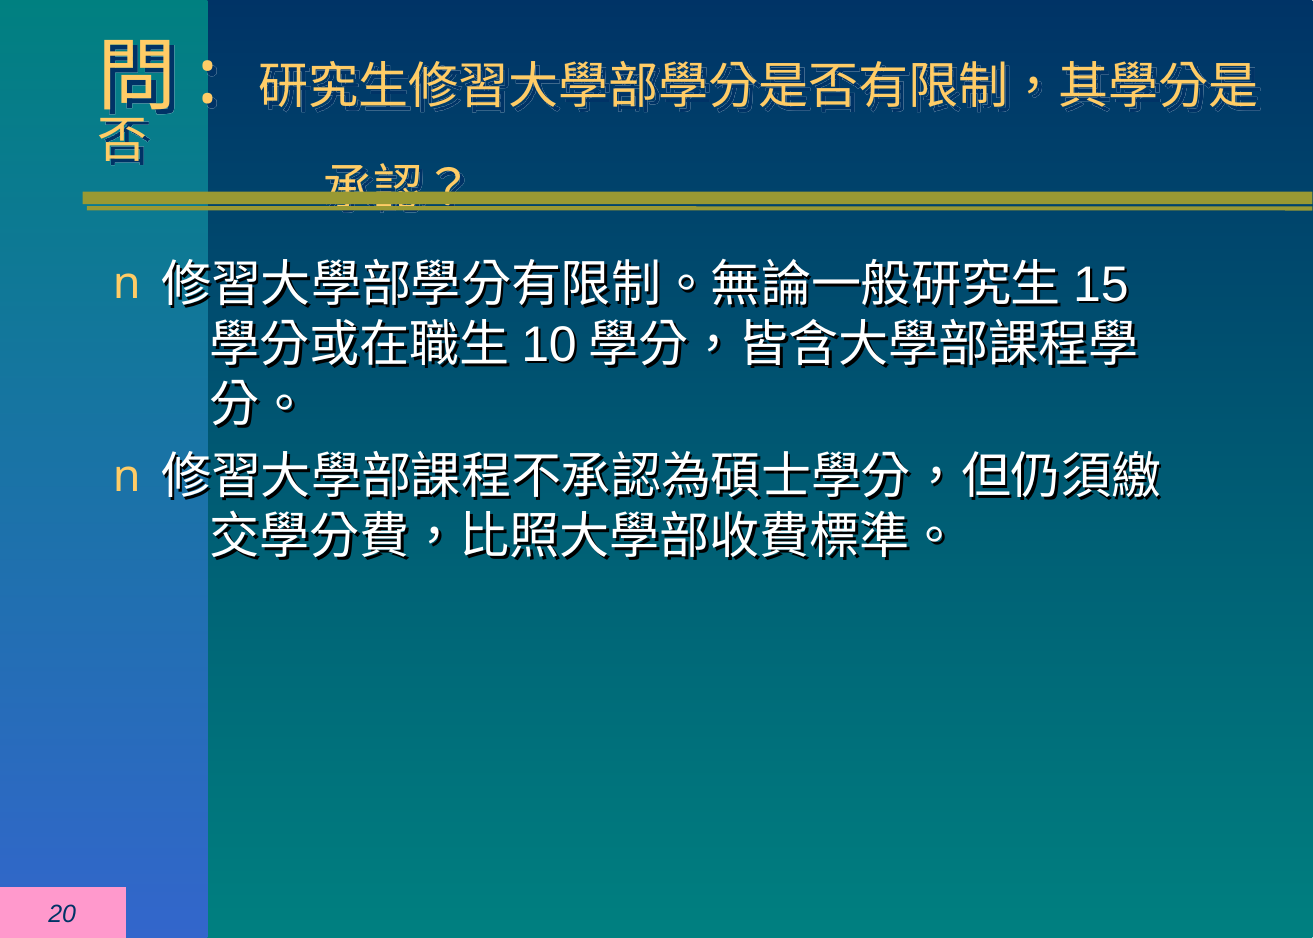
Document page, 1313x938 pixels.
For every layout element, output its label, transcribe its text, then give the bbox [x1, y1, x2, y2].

list 修習大學部學分有限制。無論一般研究生15學分或在職生10學分，皆含大學部課程學分。 修習大學部課程不承認為碩士學分，但仍須繳交學分費，比照大學部收費標準。 [99, 244, 1201, 844]
title 問: 研究生修習大學部學分是否有限制，其學分是否 承認？ [84, 36, 1280, 188]
text_box [0, 0, 207, 938]
text_box 20 [0, 887, 125, 938]
